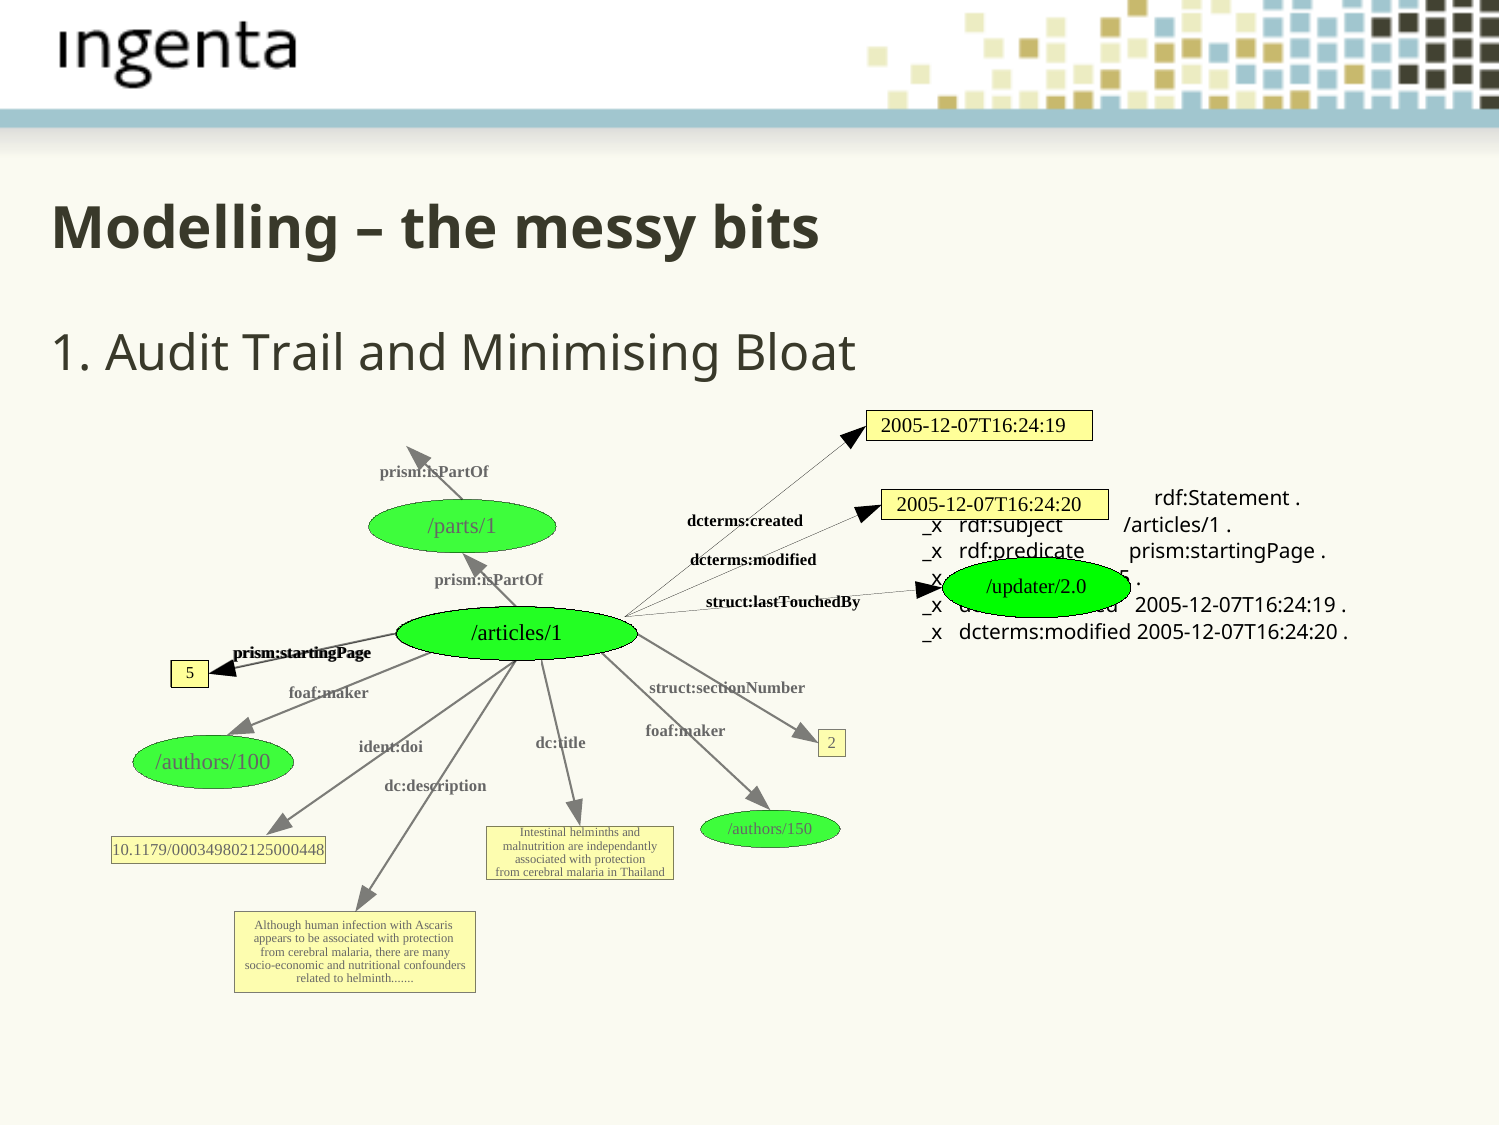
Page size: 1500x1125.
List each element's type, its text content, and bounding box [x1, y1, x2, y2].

text_box /parts/1 [368, 499, 557, 553]
text_box 10.1179/000349802125000448 [111, 836, 326, 864]
title Modelling – the messy bits [50, 187, 1375, 262]
list 1. Audit Trail and Minimising Bloat [630, 507, 907, 616]
text_box Intestinal helminths and malnutrition are independantly associated with protection from cerebral malaria in Thailand [486, 826, 674, 880]
text_box /articles/1 [396, 606, 638, 661]
text_box _x rdf:type rdf:Statement . _x rdf:subject /articles/1 . _x rdf:predicate prism:startingPage . _x rdf:object 5 . _x dcterms:created 2005-12-07T16:24:19 . _x dcterms:modified 2005-12-07T16:24:20 . [907, 476, 1489, 685]
text_box /authors/100 [132, 735, 294, 789]
text_box /authors/150 [700, 810, 841, 848]
text_box 5 [171, 660, 209, 688]
picture [0, 0, 1499, 1125]
text_box Although human infection with Ascaris appears to be associated with protection from cerebral malaria, there are many socio-economic and nutritional confounders related to helminth....... [234, 911, 476, 993]
text_box 2 [818, 729, 846, 757]
text_box 2005-12-07T16:24:20 [881, 489, 1109, 520]
text_box 2005-12-07T16:24:19 [866, 410, 1093, 441]
text_box /updater/2.0 [942, 557, 1131, 618]
list 1. Audit Trail and Minimising Bloat [50, 262, 1375, 975]
